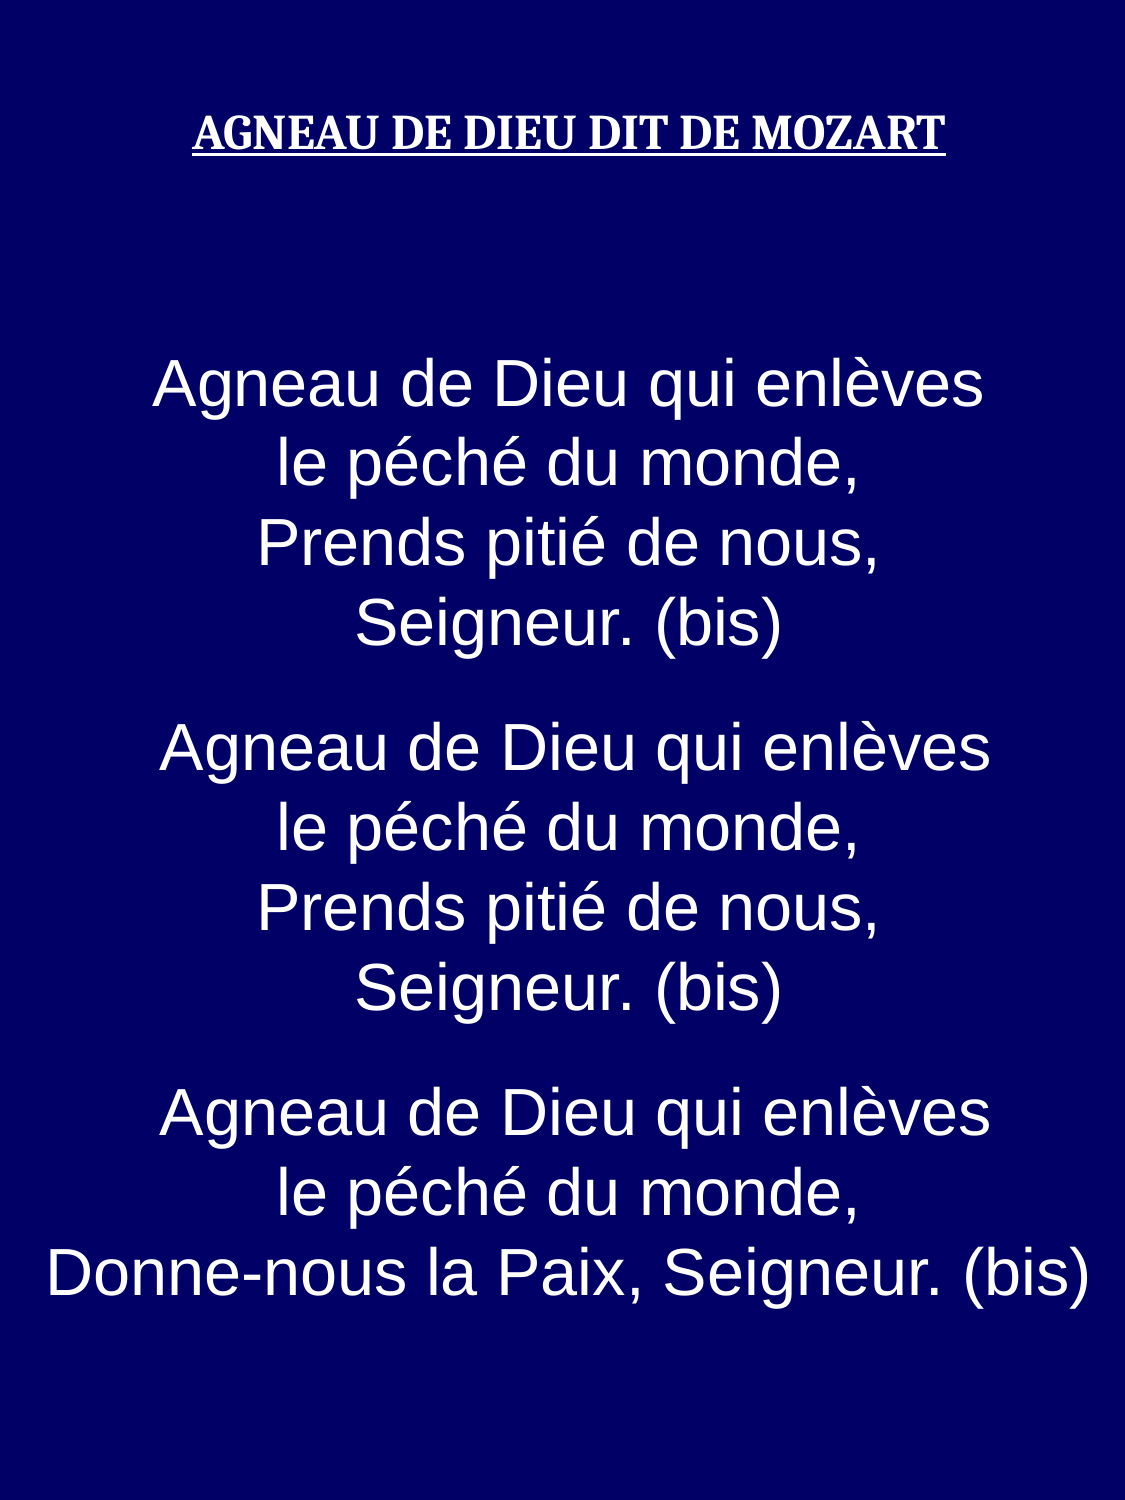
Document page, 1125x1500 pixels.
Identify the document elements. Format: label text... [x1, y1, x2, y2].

text_box AGNEAU DE DIEU DIT DE MOZART Agneau de Dieu qui enlèves le péché du monde, Prends pitié de nous, Seigneur. (bis) Agneau de Dieu qui enlèves le péché du monde, Prends pitié de nous, Seigneur. (bis) Agneau de Dieu qui enlèves le péché du monde, Donne-nous la Paix, Seigneur. (bis) [27, 46, 1111, 1442]
